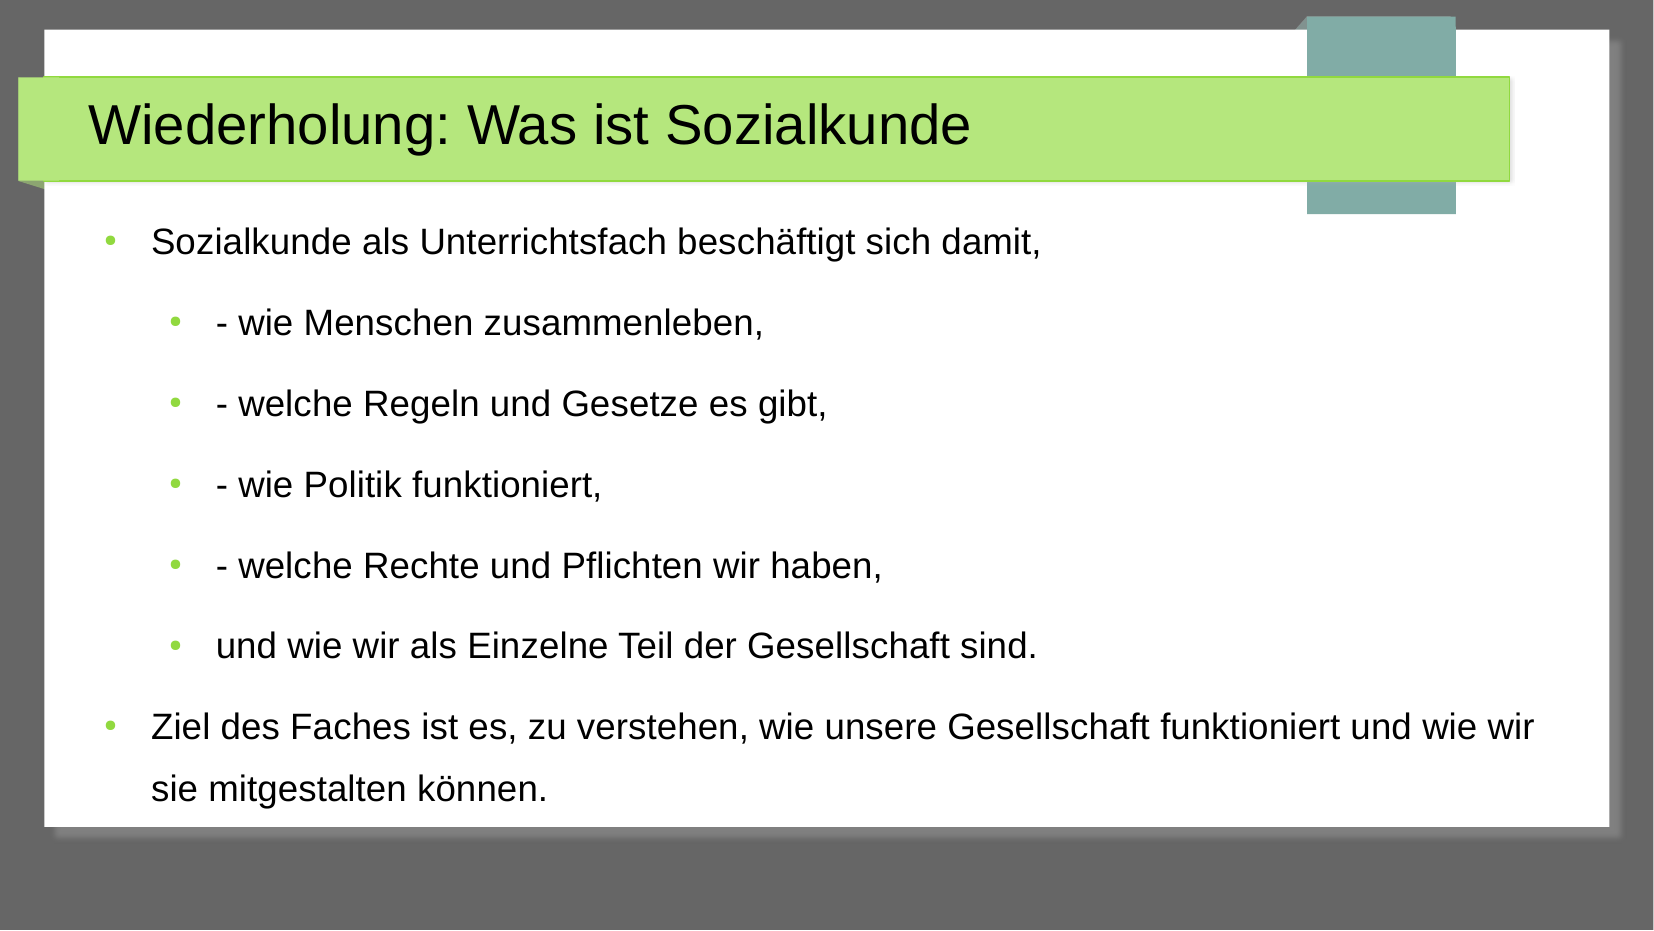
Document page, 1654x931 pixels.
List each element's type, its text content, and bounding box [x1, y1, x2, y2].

title Wiederholung: Was ist Sozialkunde [88, 73, 1506, 178]
list Sozialkunde als Unterrichtsfach beschäftigt sich damit, - wie Menschen zusammenleben, - welche Regeln und Gesetze es gibt, - wie Politik funktioniert, - welche Rechte und Pflichten wir haben, und wie wir als Einzelne Teil der Gesellschaft sind. Ziel des Faches ist es, zu verstehen, wie unsere Gesellschaft funktioniert und wie wir sie mitgestalten können. [88, 221, 1565, 813]
